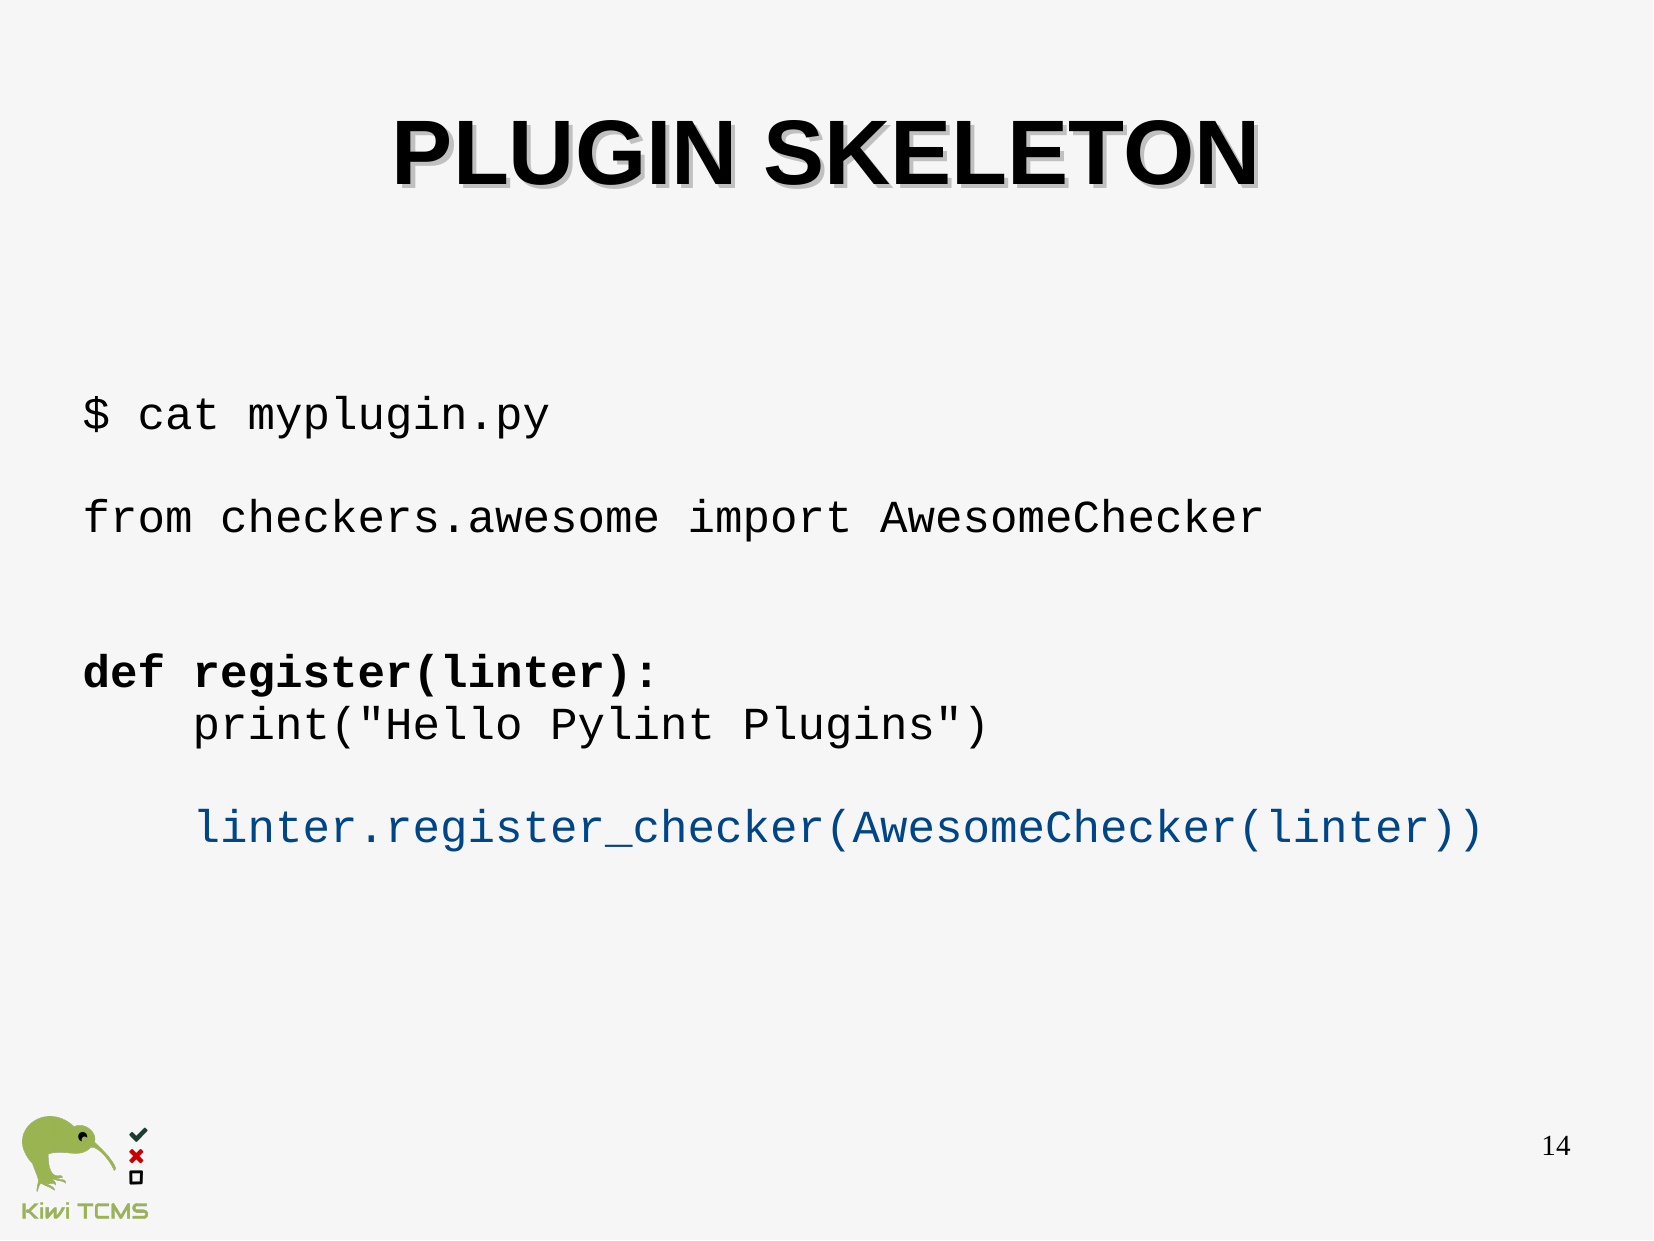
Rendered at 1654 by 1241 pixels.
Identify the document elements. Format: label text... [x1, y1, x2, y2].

subtitle $ cat myplugin.py from checkers.awesome import AwesomeChecker def register(linter): print("Hello Pylint Plugins") linter.register_checker(AwesomeChecker(linter)) [82, 290, 1571, 1010]
title PLUGIN SKELETON [82, 49, 1571, 257]
picture [22, 1116, 148, 1219]
